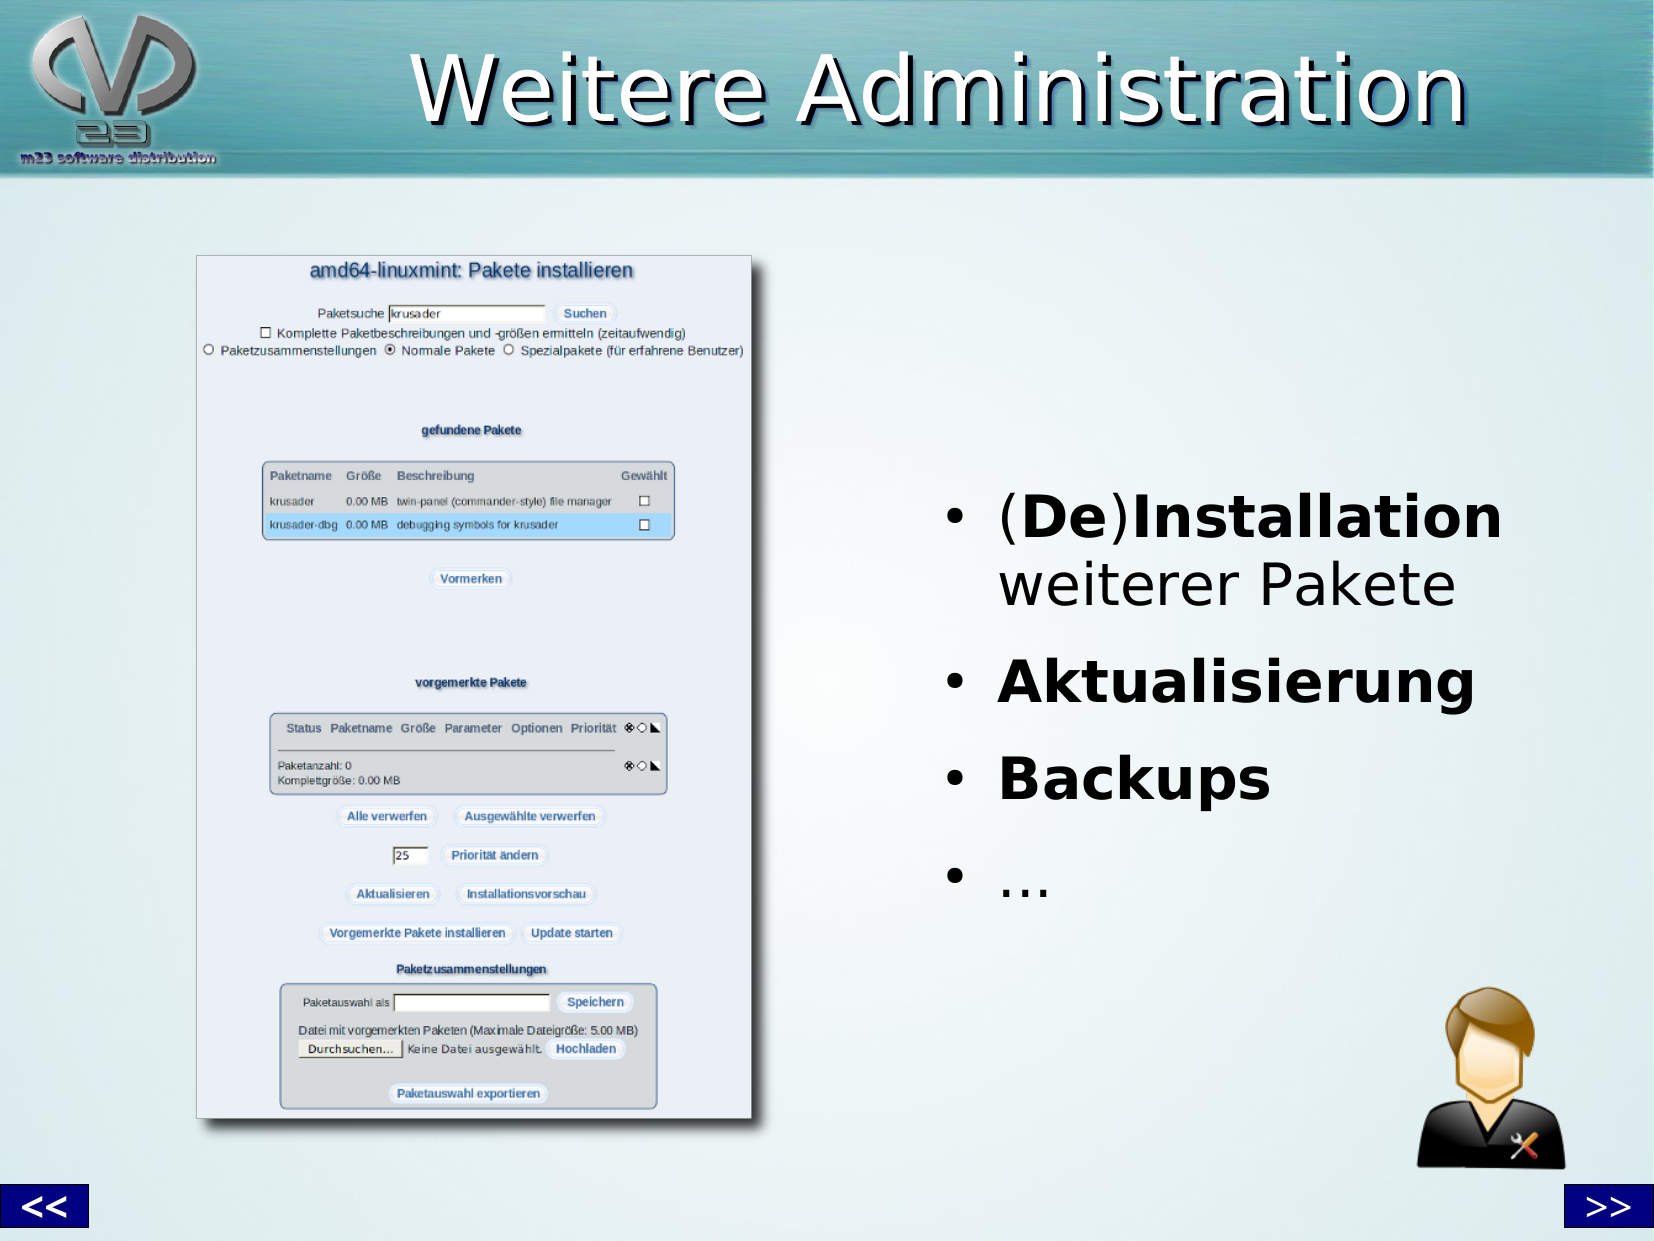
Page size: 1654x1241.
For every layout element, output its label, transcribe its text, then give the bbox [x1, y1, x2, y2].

list (De)Installation weiterer Pakete Aktualisierung Backups ... [926, 483, 1616, 911]
picture [0, 0, 1654, 1241]
title Weitere Administration [224, 2, 1654, 178]
